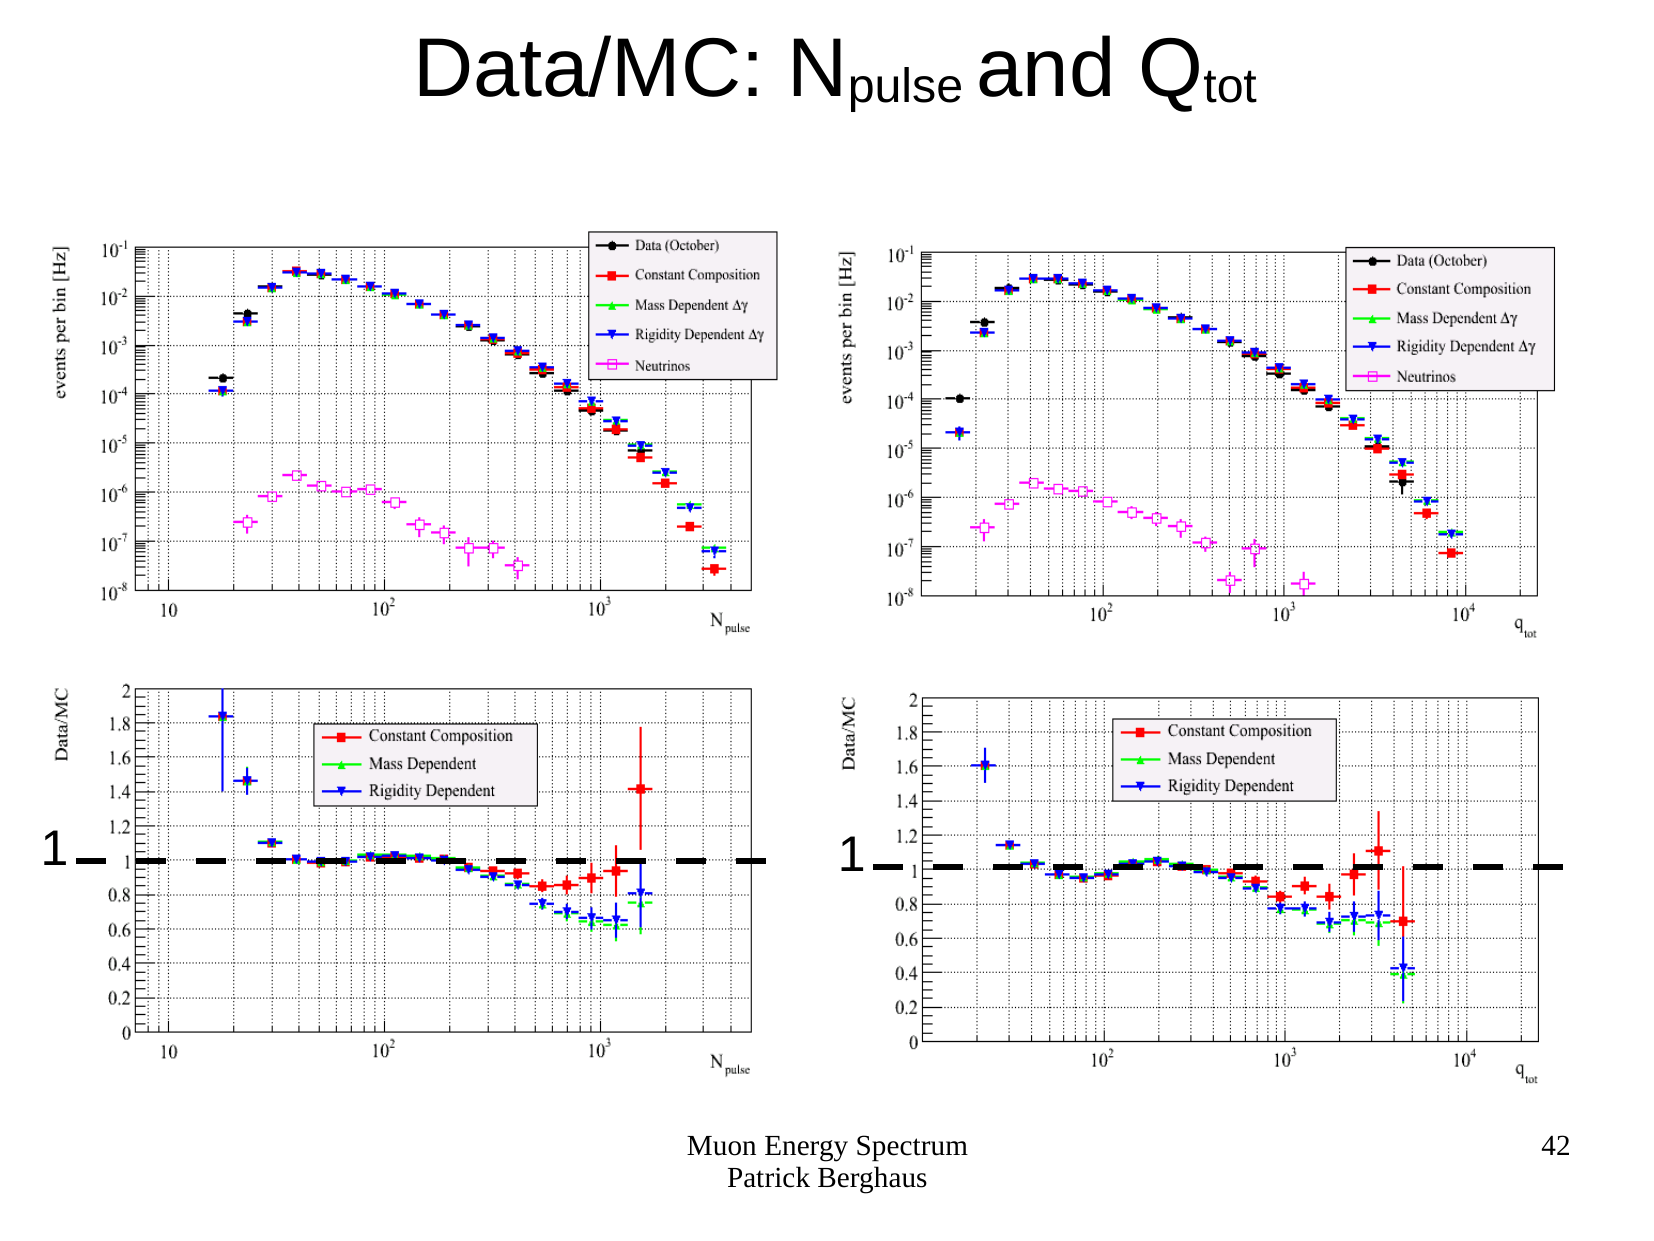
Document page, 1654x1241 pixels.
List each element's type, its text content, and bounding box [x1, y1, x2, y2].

picture [45, 201, 1616, 1102]
text_box 1 [823, 819, 877, 909]
text_box 1 [25, 813, 80, 903]
text_box Data/MC: Npulse and Qtot [398, 13, 1272, 178]
